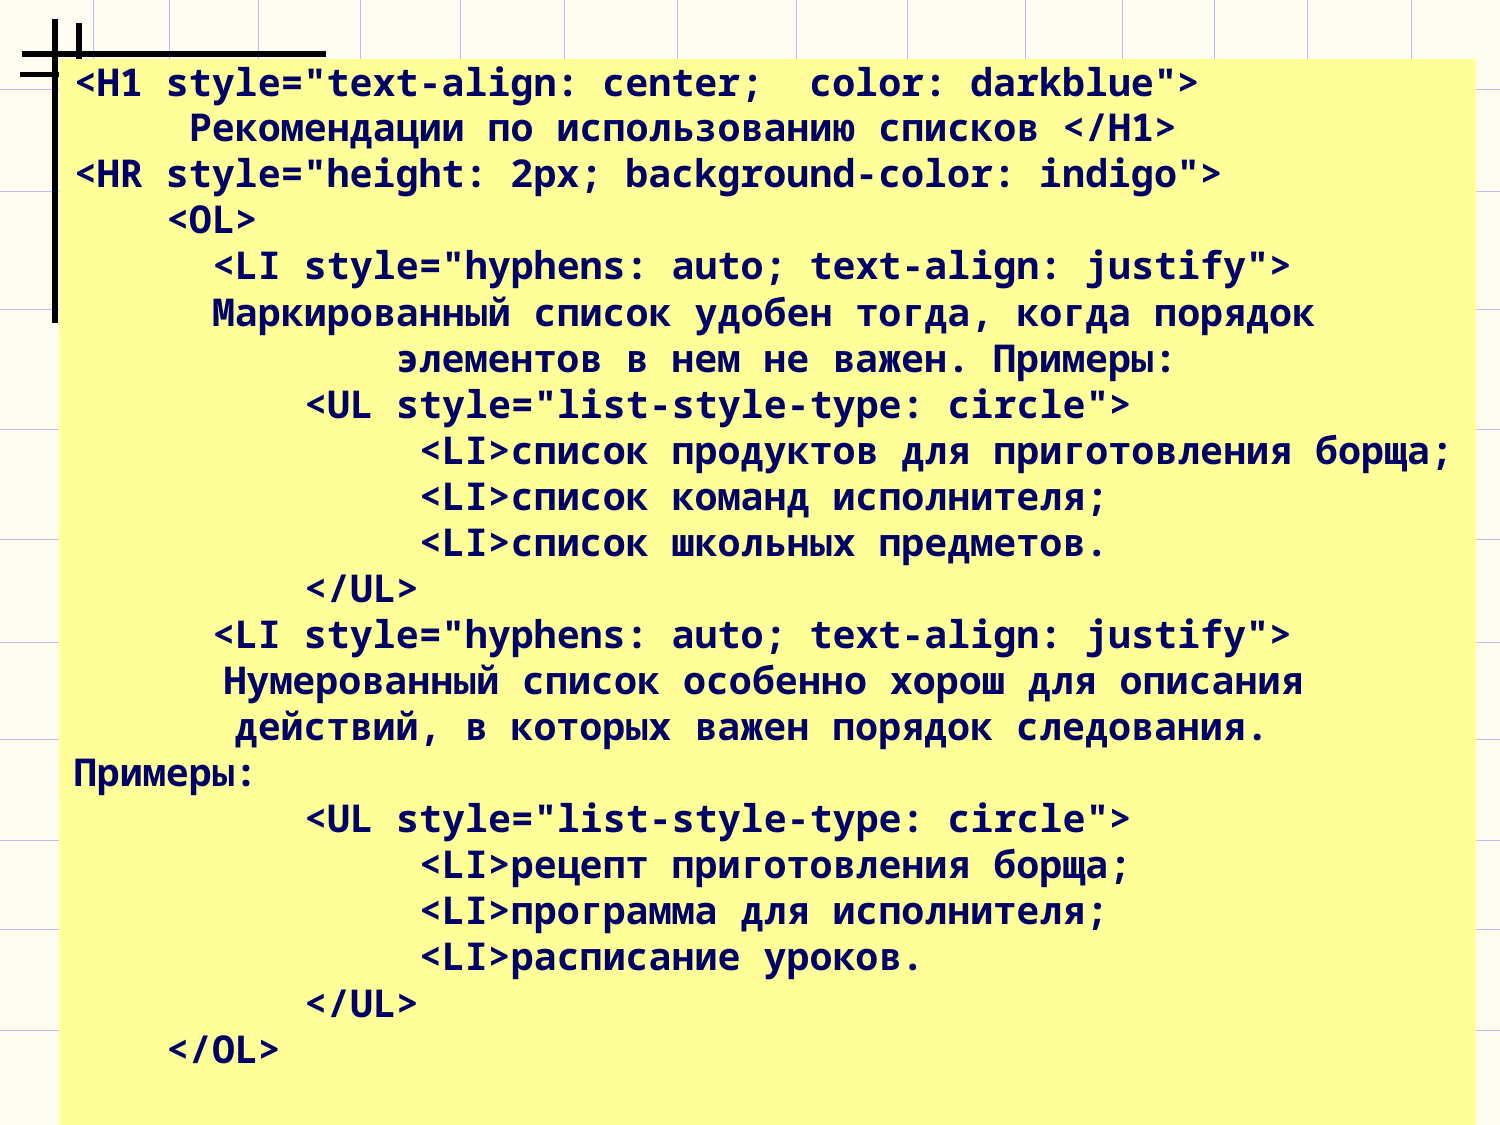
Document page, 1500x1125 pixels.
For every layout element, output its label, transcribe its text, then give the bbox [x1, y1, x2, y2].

list <H1 style="text-align: center; color: darkblue"> Рекомендации по использованию списков </H1> <HR style="height: 2px; background-color: indigo"> <OL> <LI style="hyphens: auto; text-align: justify"> Маркированный список удобен тогда, когда порядок элементов в нем не важен. Примеры: <UL style="list-style-type: circle"> <LI>список продуктов для приготовления борща; <LI>список команд исполнителя; <LI>список школьных предметов. </UL> <LI style="hyphens: auto; text-align: justify"> Нумерованный список особенно хорош для описания действий, в которых важен порядок следования. Примеры: <UL style="list-style-type: circle"> <LI>рецепт приготовления борща; <LI>программа для исполнителя; <LI>расписание уроков. </UL> </OL> [59, 59, 1477, 1125]
